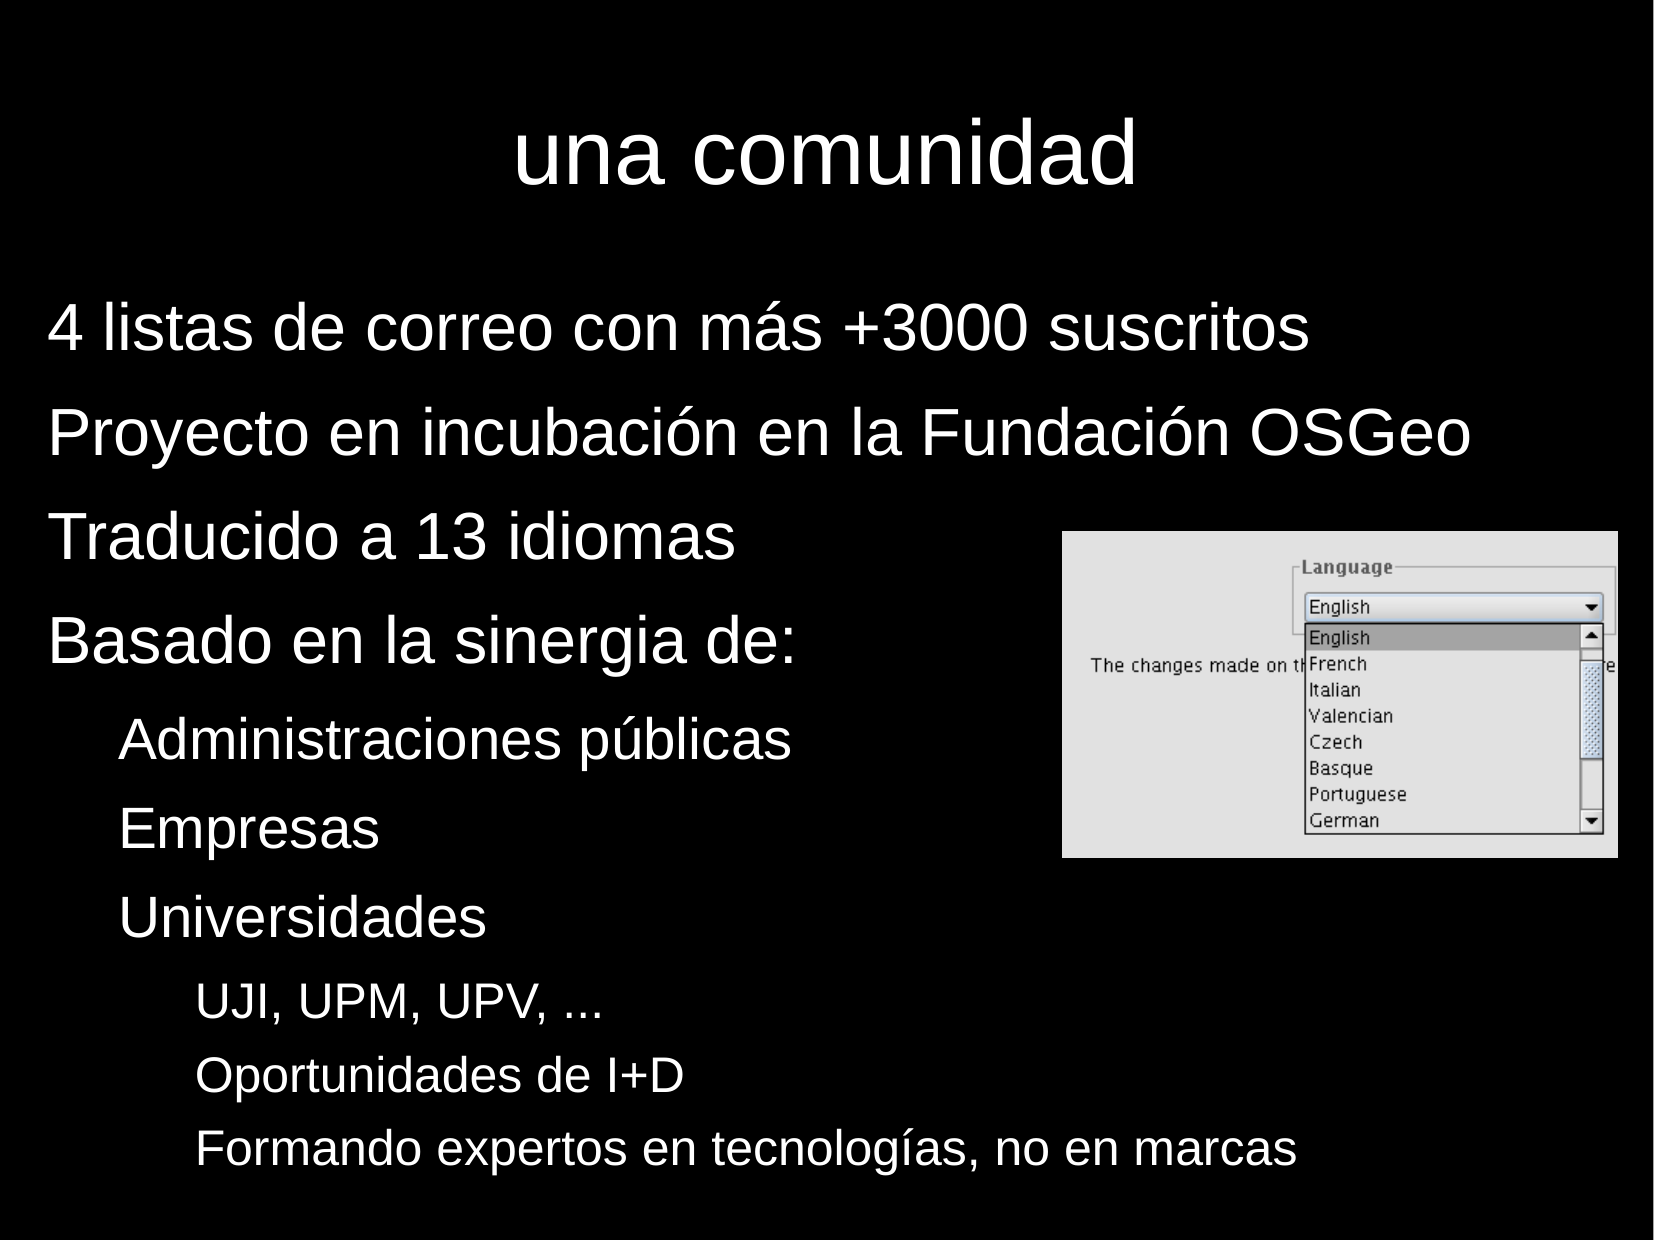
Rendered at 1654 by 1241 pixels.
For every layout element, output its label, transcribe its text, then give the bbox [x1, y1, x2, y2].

title una comunidad [82, 49, 1571, 257]
picture [1062, 531, 1618, 858]
list 4 listas de correo con más +3000 suscritos Proyecto en incubación en la Fundación OSGeo Traducido a 13 idiomas Basado en la sinergia de: Administraciones públicas Empresas Universidades UJI, UPM, UPV, ... Oportunidades de I+D Formando expertos en tecnologías, no en marcas [29, 290, 1625, 1177]
